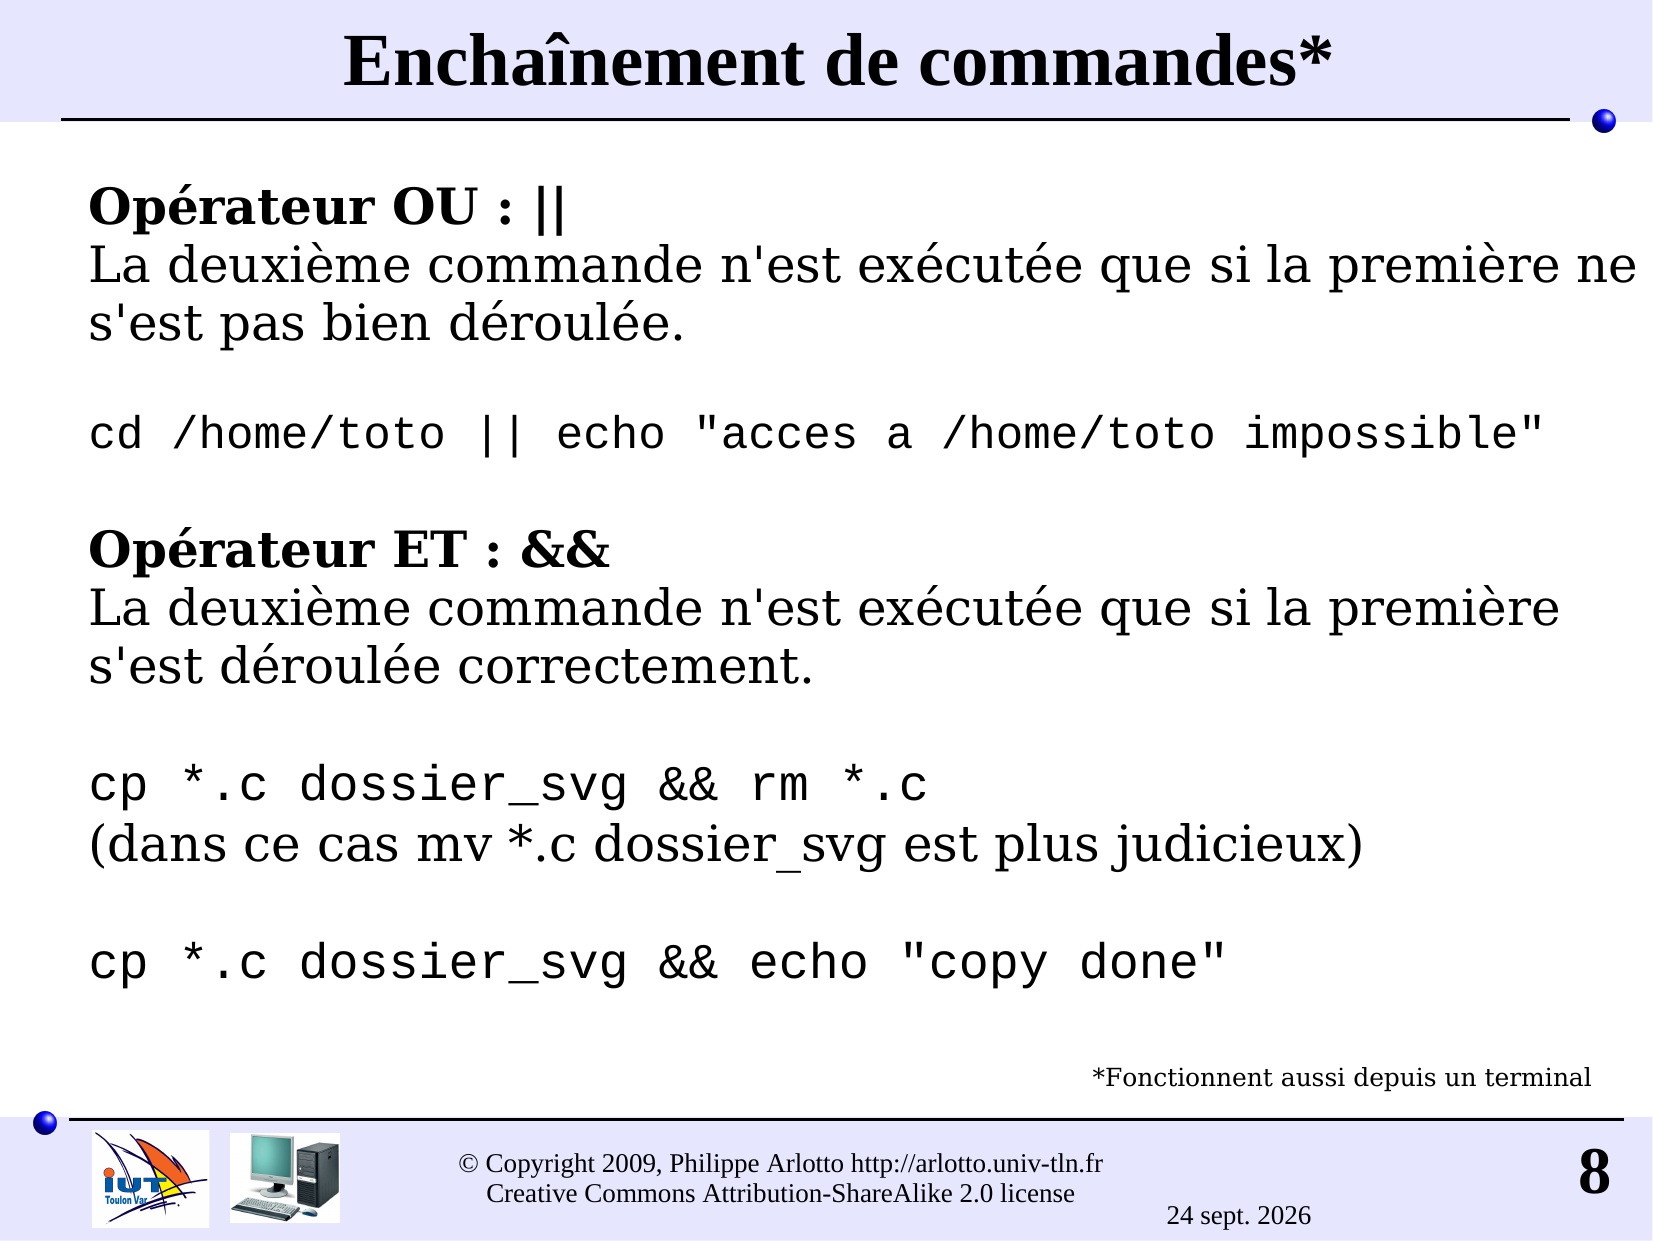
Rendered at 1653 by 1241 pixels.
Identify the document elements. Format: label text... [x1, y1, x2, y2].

title Enchaînement de commandes* [95, 11, 1585, 110]
text_box *Fonctionnent aussi depuis un terminal [1092, 1062, 1593, 1093]
text_box Opérateur OU : || La deuxième commande n'est exécutée que si la première ne s'est pas bien déroulée. cd /home/toto || echo "acces a /home/toto impossible" Opérateur ET : && La deuxième commande n'est exécutée que si la première s'est déroulée correctement. cp *.c dossier_svg && rm *.c (dans ce cas mv *.c dossier_svg est plus judicieux) cp *.c dossier_svg && echo "copy done" [88, 177, 1640, 1052]
picture [230, 1133, 340, 1223]
